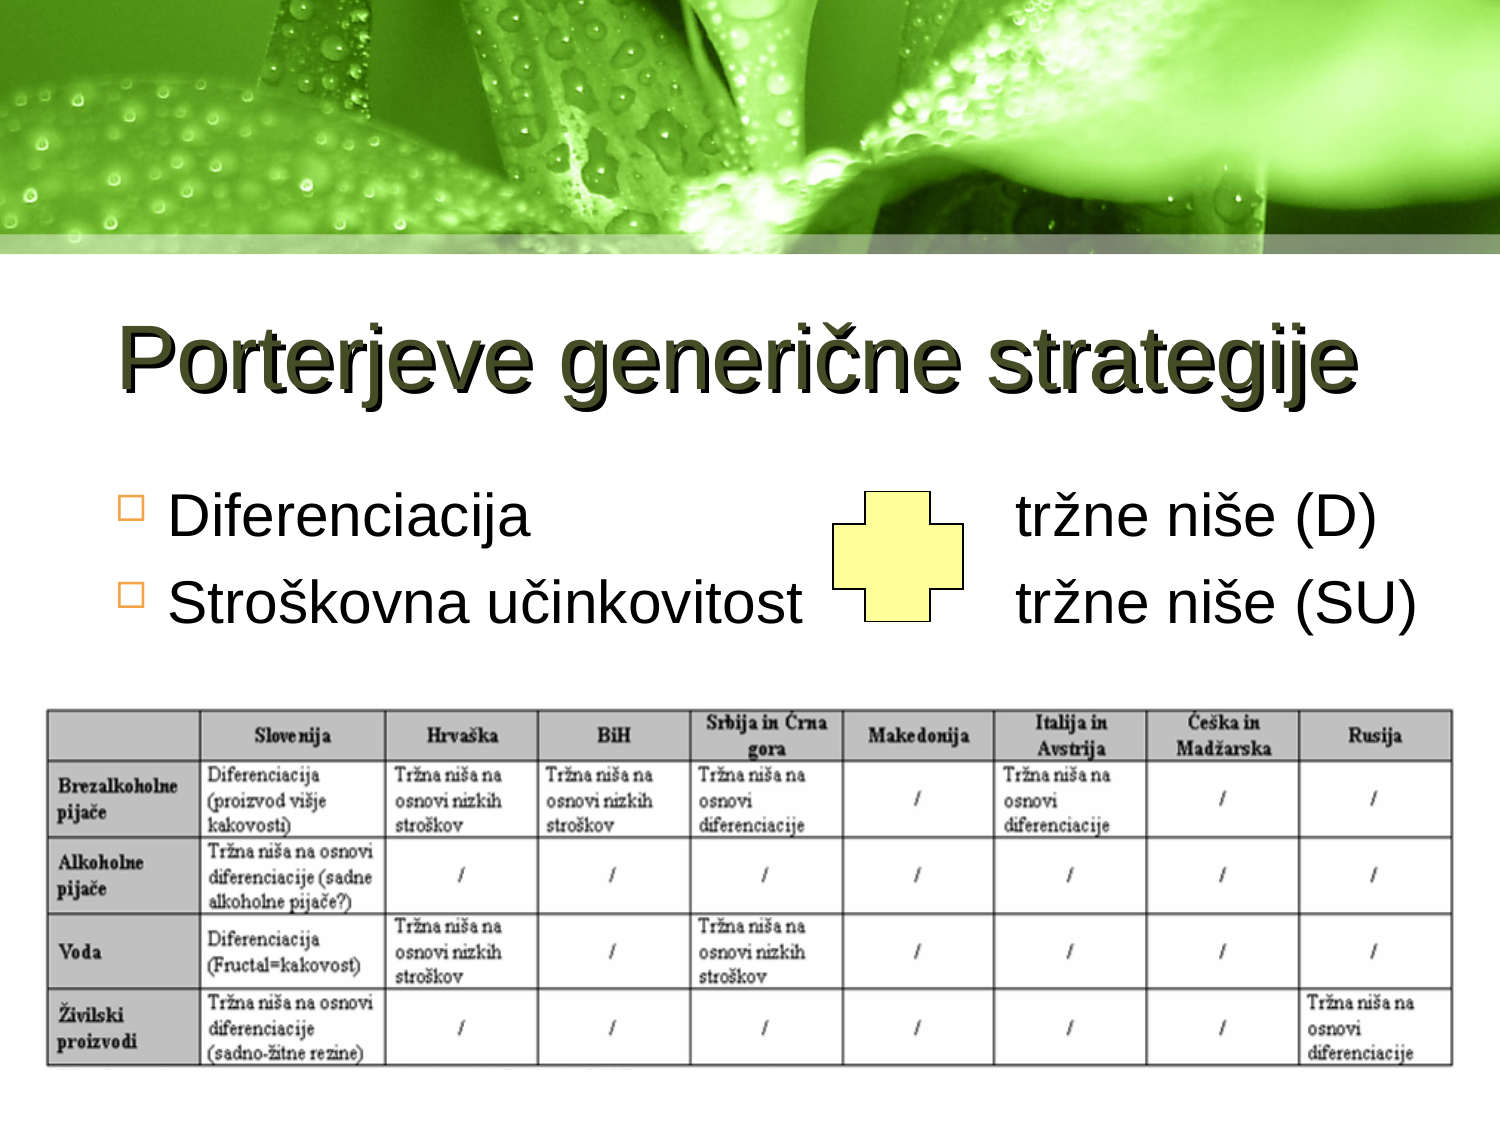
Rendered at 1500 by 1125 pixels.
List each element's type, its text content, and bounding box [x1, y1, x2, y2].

title Porterjeve generične strategije [100, 271, 1438, 435]
text_box [832, 491, 963, 622]
text_box Diferenciacija tržne niše (D) Stroškovna učinkovitost tržne niše (SU) [100, 468, 1438, 705]
picture [0, 0, 1500, 1125]
